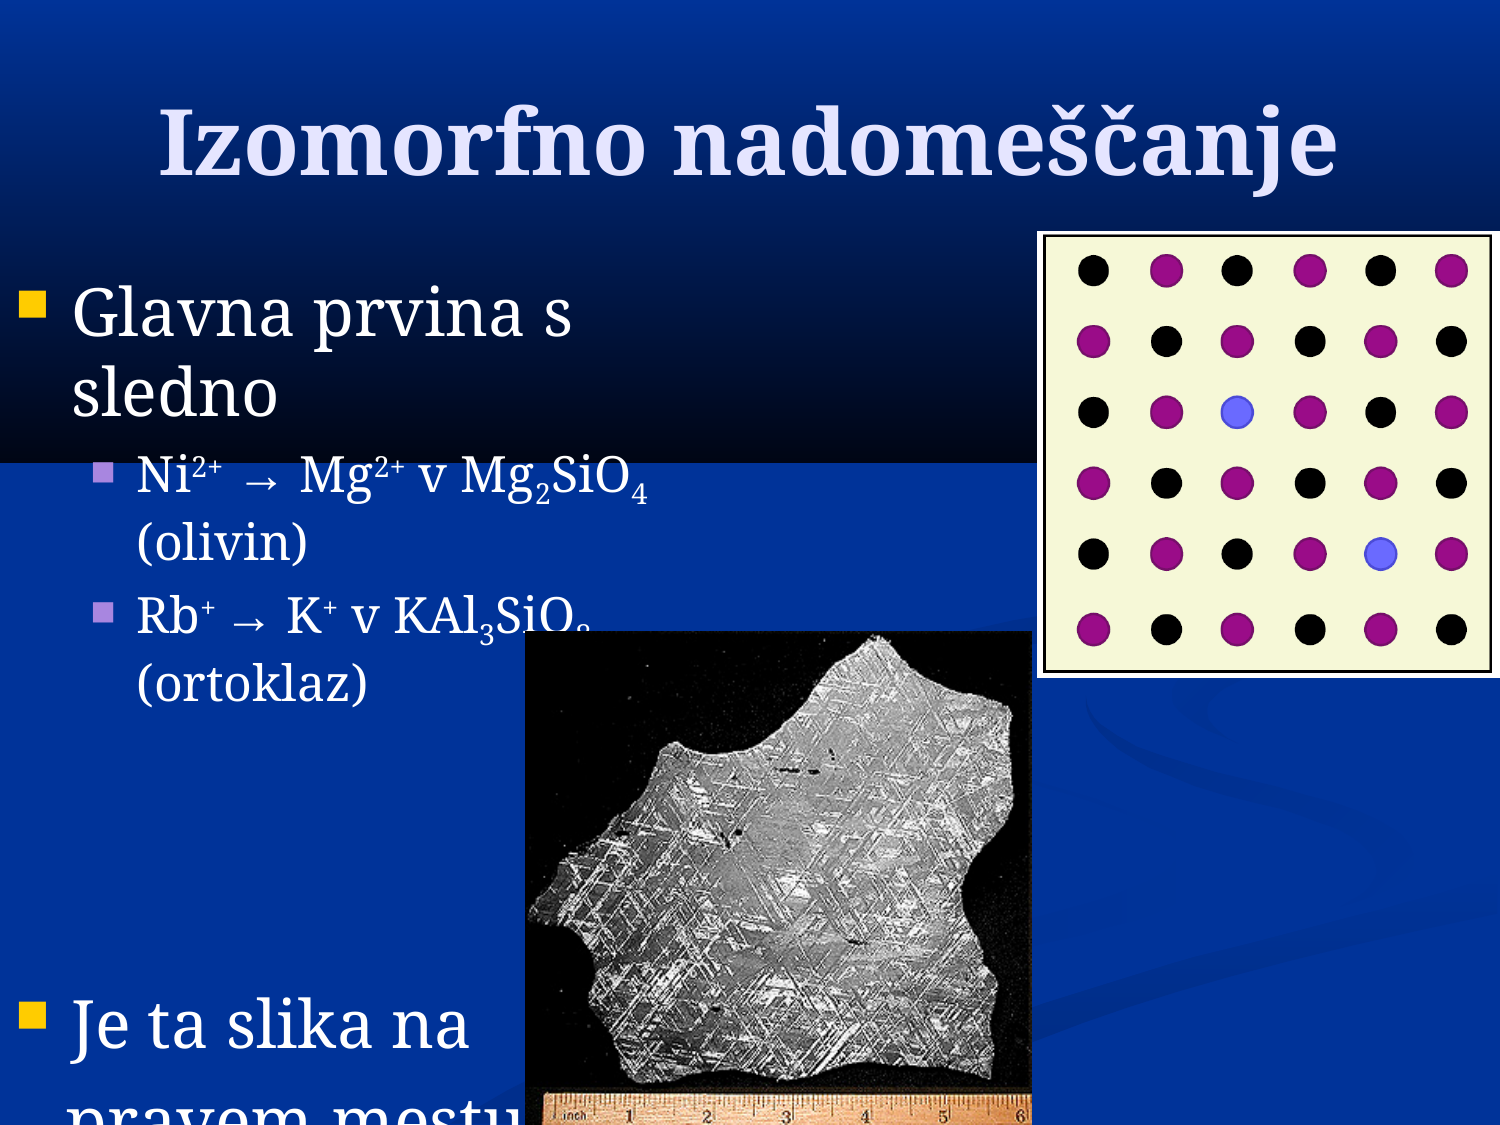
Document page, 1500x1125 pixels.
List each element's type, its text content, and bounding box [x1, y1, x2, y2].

picture [525, 631, 1032, 1125]
title Izomorfno nadomeščanje [75, 45, 1426, 233]
list Glavna prvina s sledno Ni2+ → Mg2+ v Mg2SiO4 (olivin) Rb+ → K+ v KAl3SiO8 (ortoklaz) Je ta slika na pravem mestu? [0, 262, 810, 1006]
text_box [1037, 231, 1500, 678]
